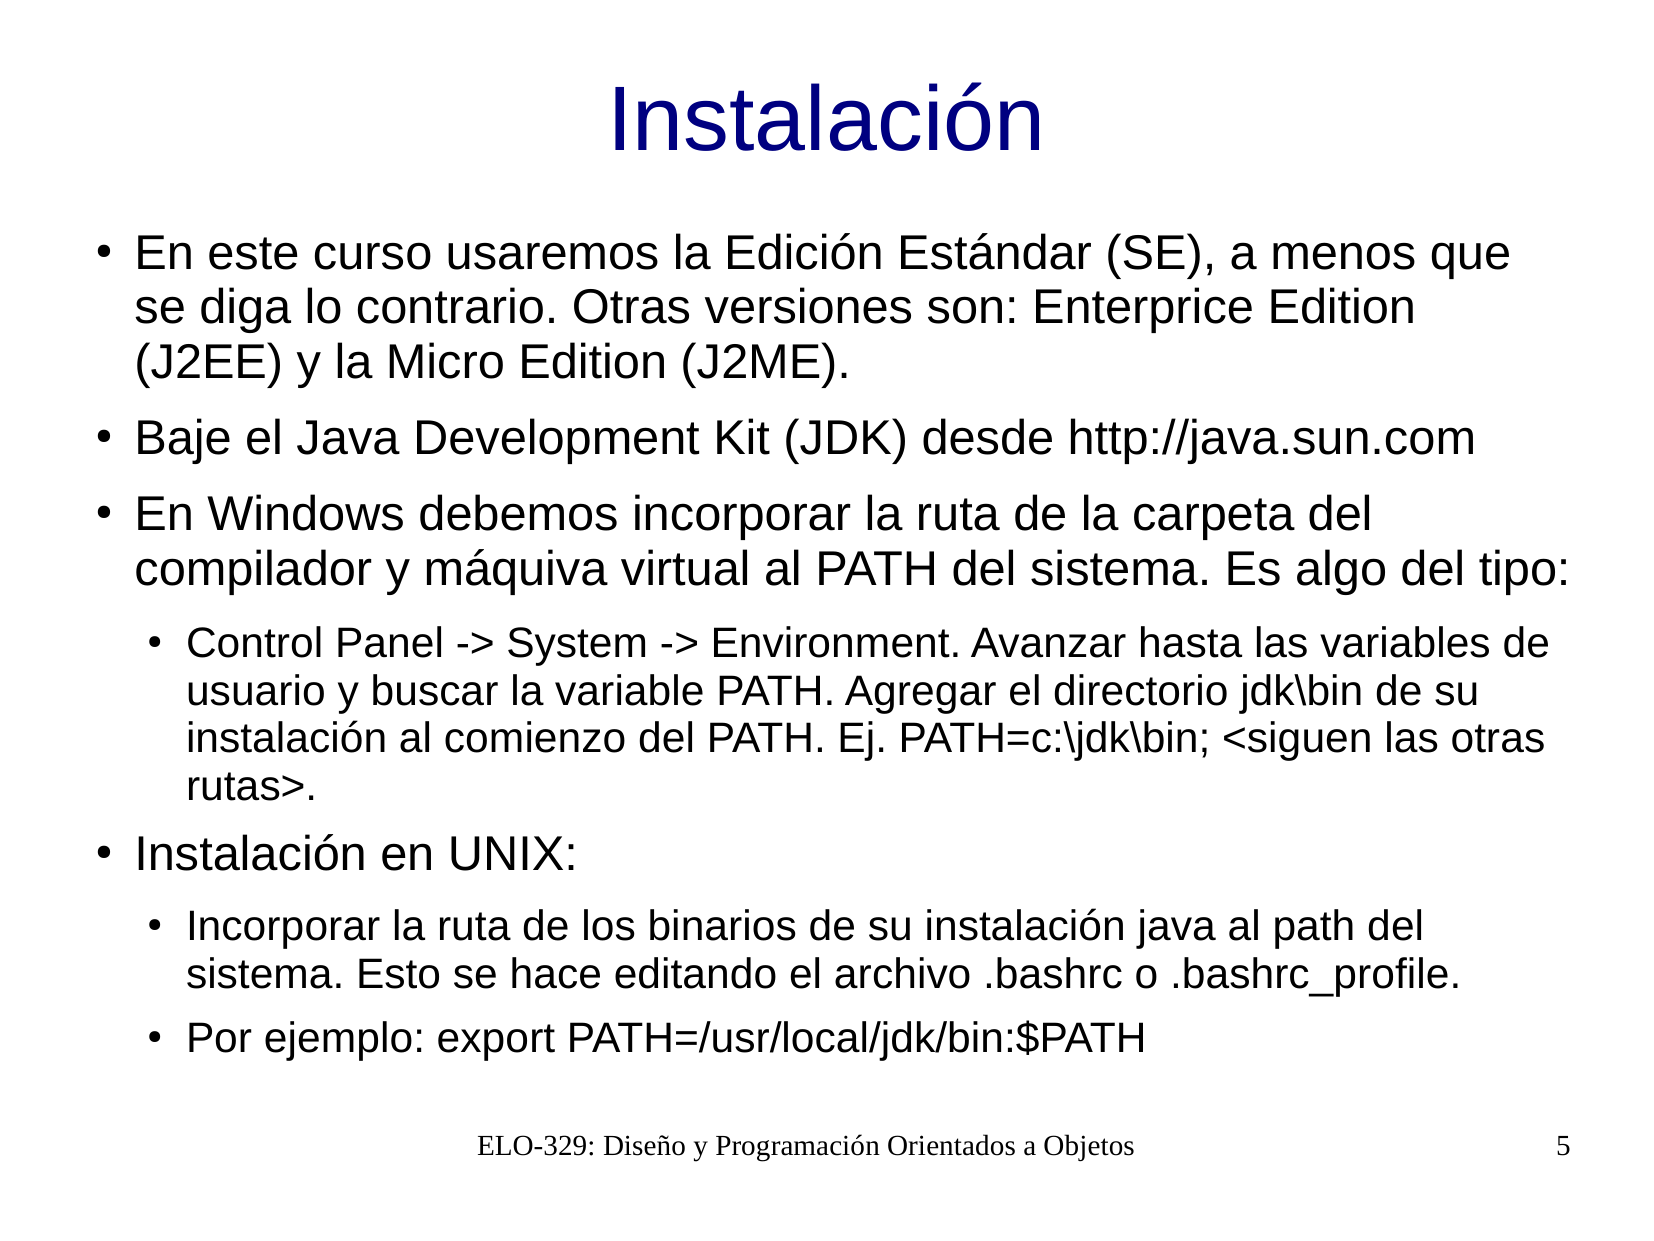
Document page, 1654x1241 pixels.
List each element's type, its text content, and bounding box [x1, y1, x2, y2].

list En este curso usaremos la Edición Estándar (SE), a menos que se diga lo contrario. Otras versiones son: Enterprice Edition (J2EE) y la Micro Edition (J2ME). Baje el Java Development Kit (JDK) desde http://java.sun.com En Windows debemos incorporar la ruta de la carpeta del compilador y máquiva virtual al PATH del sistema. Es algo del tipo:‏ Control Panel -> System -> Environment. Avanzar hasta las variables de usuario y buscar la variable PATH. Agregar el directorio jdk\bin de su instalación al comienzo del PATH. Ej. PATH=c:\jdk\bin; <siguen las otras rutas>. Instalación en UNIX: Incorporar la ruta de los binarios de su instalación java al path del sistema. Esto se hace editando el archivo .bashrc o .bashrc_profile. Por ejemplo: export PATH=/usr/local/jdk/bin:$PATH [82, 225, 1571, 1126]
title Instalación [82, 49, 1571, 188]
